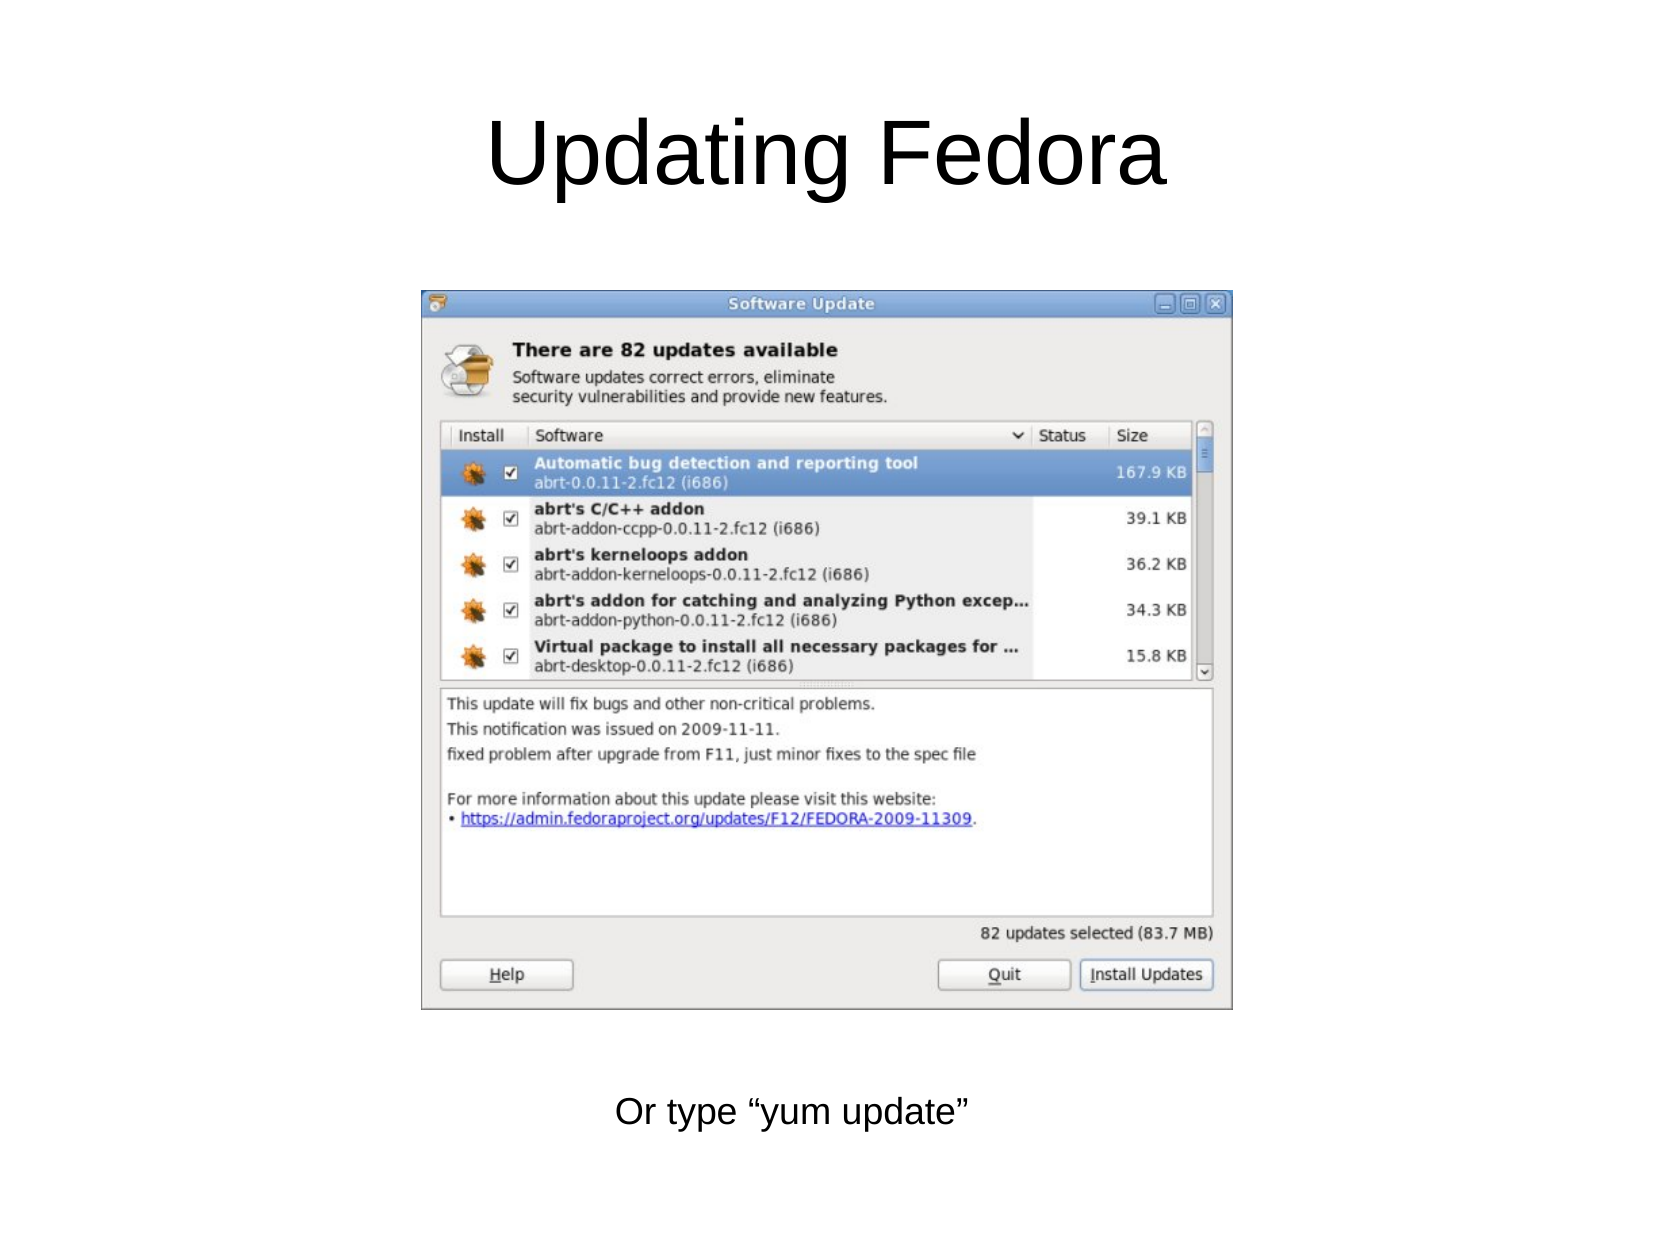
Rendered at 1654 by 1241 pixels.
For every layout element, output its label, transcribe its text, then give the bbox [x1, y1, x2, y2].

text_box Or type “yum update” [600, 1083, 984, 1141]
picture [421, 290, 1233, 1010]
title Updating Fedora [82, 49, 1571, 257]
